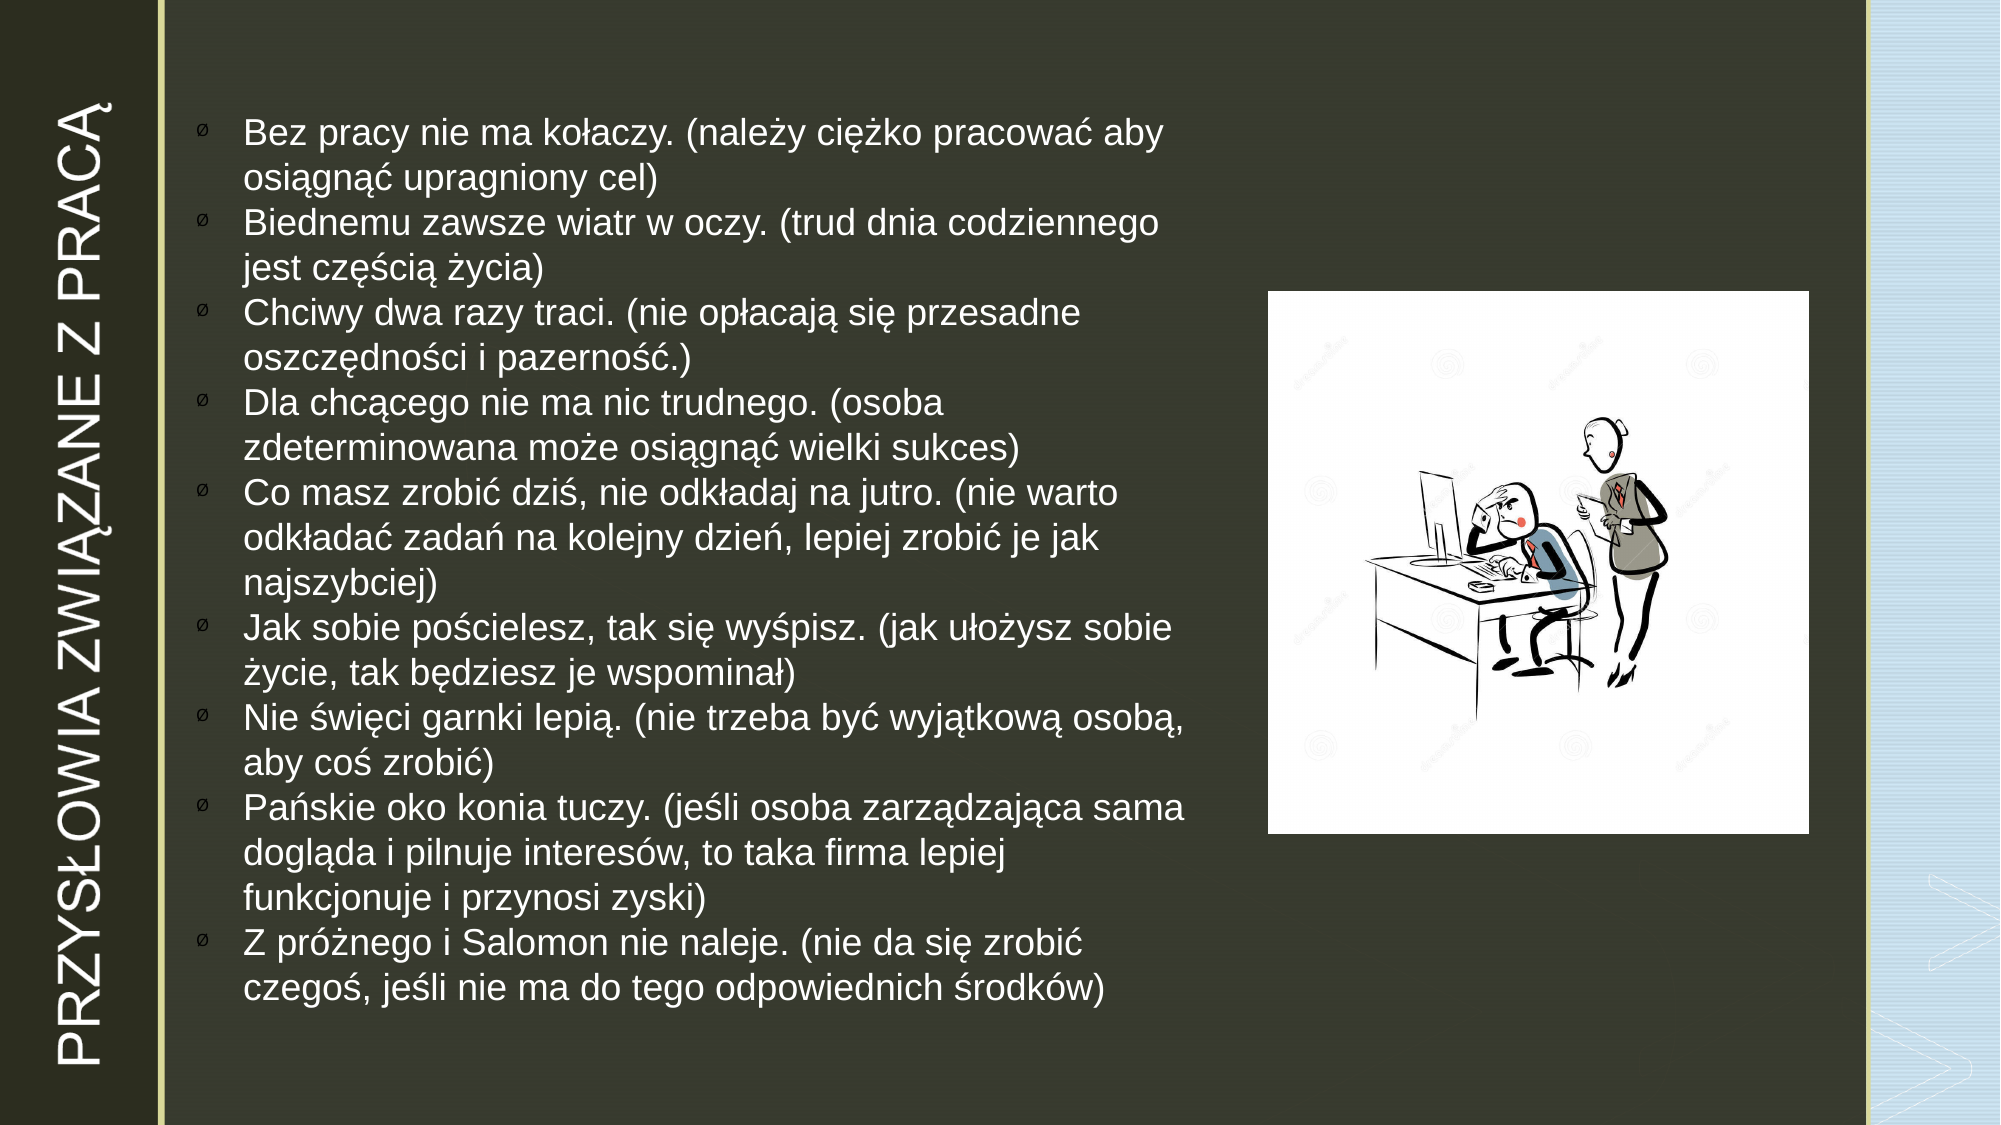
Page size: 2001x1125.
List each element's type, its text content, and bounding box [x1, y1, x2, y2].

text_box Bez pracy nie ma kołaczy. (należy ciężko pracować aby osiągnąć upragniony cel) Biednemu zawsze wiatr w oczy. (trud dnia codziennego jest częścią życia) Chciwy dwa razy traci. (nie opłacają się przesadne oszczędności i pazerność.) Dla chcącego nie ma nic trudnego. (osoba zdeterminowana może osiągnąć wielki sukces) Co masz zrobić dziś, nie odkładaj na jutro. (nie warto odkładać zadań na kolejny dzień, lepiej zrobić je jak najszybciej) Jak sobie pościelesz, tak się wyśpisz. (jak ułożysz sobie życie, tak będziesz je wspominał) Nie święci garnki lepią. (nie trzeba być wyjątkową osobą, aby coś zrobić) Pańskie oko konia tuczy. (jeśli osoba zarządzająca sama dogląda i pilnuje interesów, to taka firma lepiej funkcjonuje i przynosi zyski) Z próżnego i Salomon nie naleje. (nie da się zrobić czegoś, jeśli nie ma do tego odpowiednich środków) [219, 100, 1207, 1061]
picture [24, 67, 219, 1104]
picture [1871, 0, 2000, 1125]
picture [1268, 291, 1819, 834]
